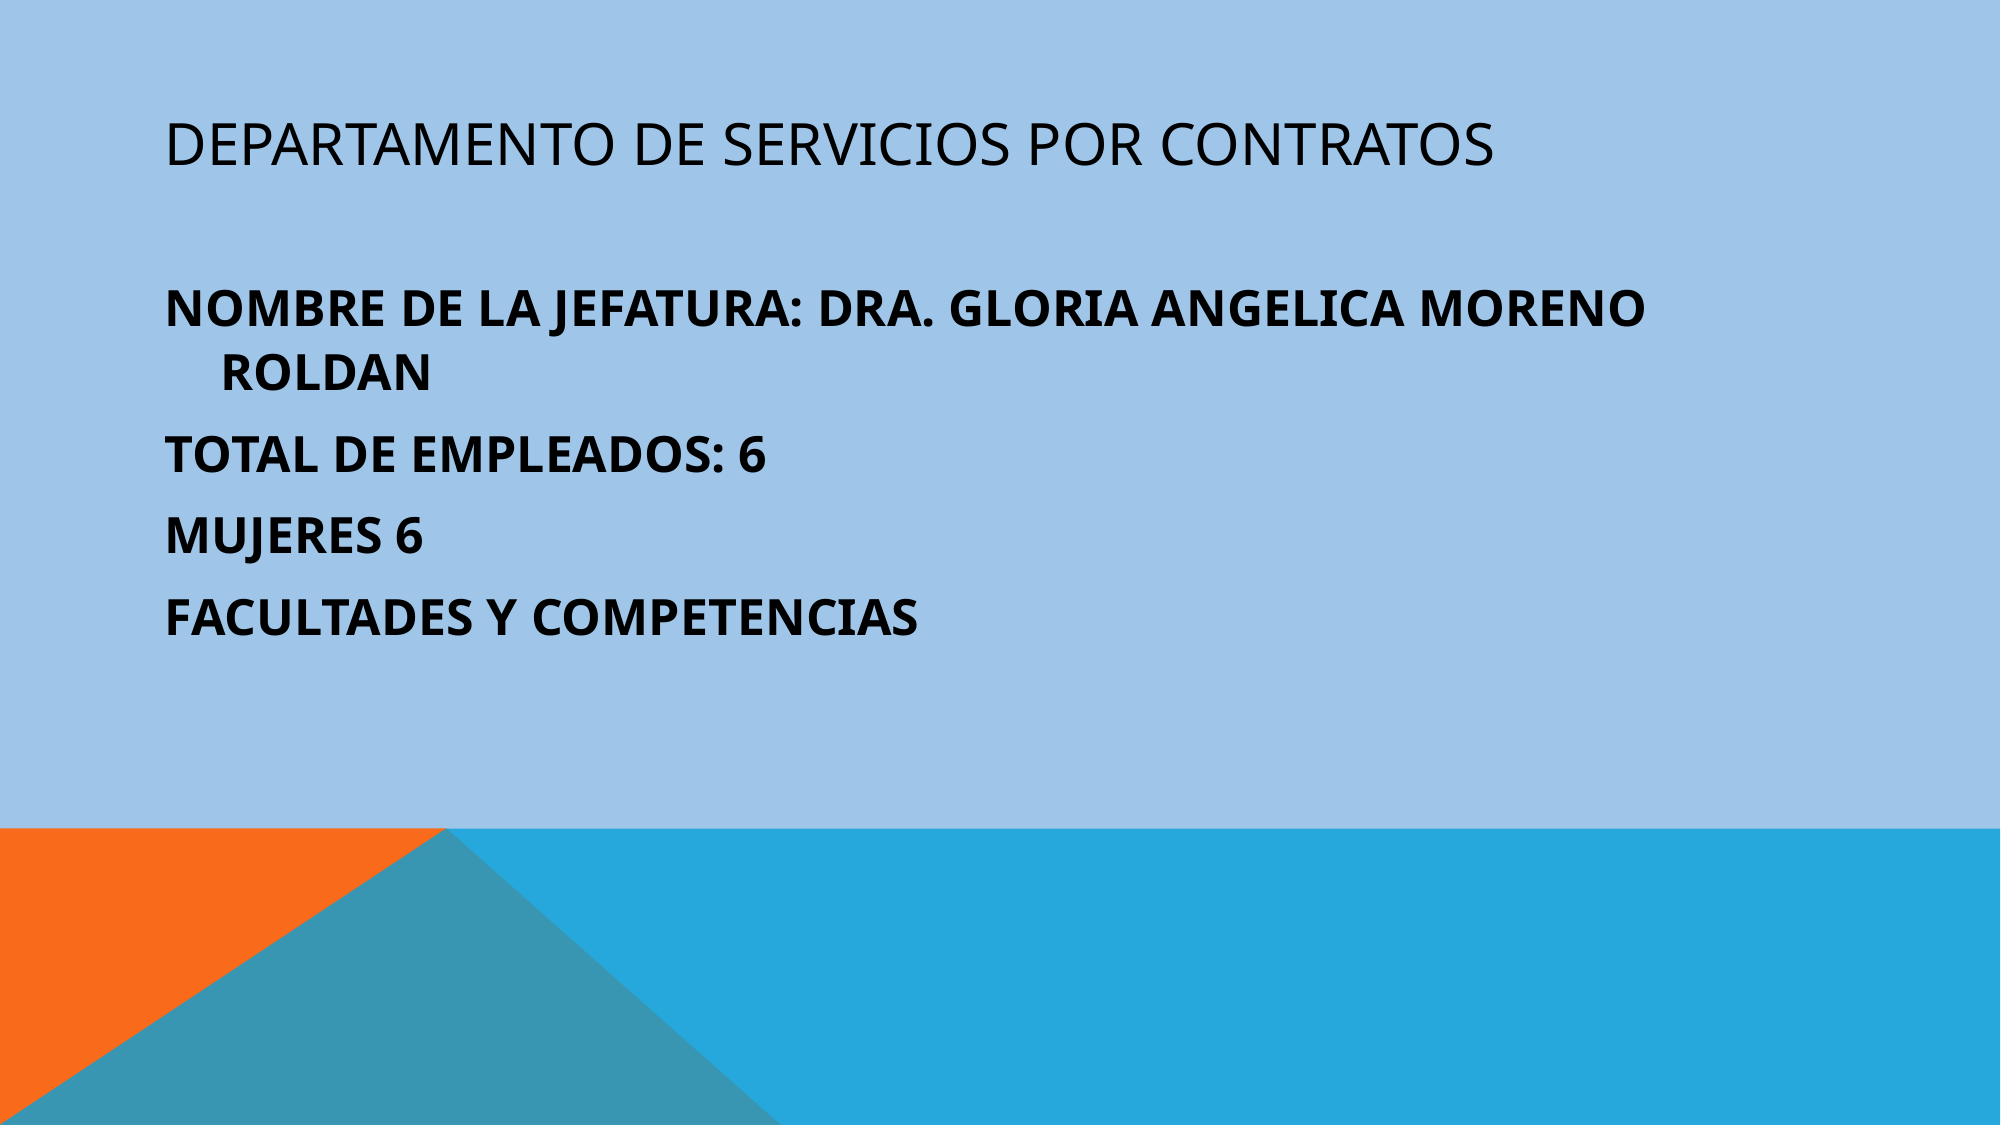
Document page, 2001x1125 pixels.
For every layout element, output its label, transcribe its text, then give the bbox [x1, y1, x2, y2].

text_box DEPARTAMENTO DE SERVICIOS POR CONTRATOS [149, 99, 1850, 219]
text_box NOMBRE DE LA JEFATURA: DRA. GLORIA ANGELICA MORENO ROLDAN TOTAL DE EMPLEADOS: 6 MUJERES 6 FACULTADES Y COMPETENCIAS [149, 263, 1850, 950]
